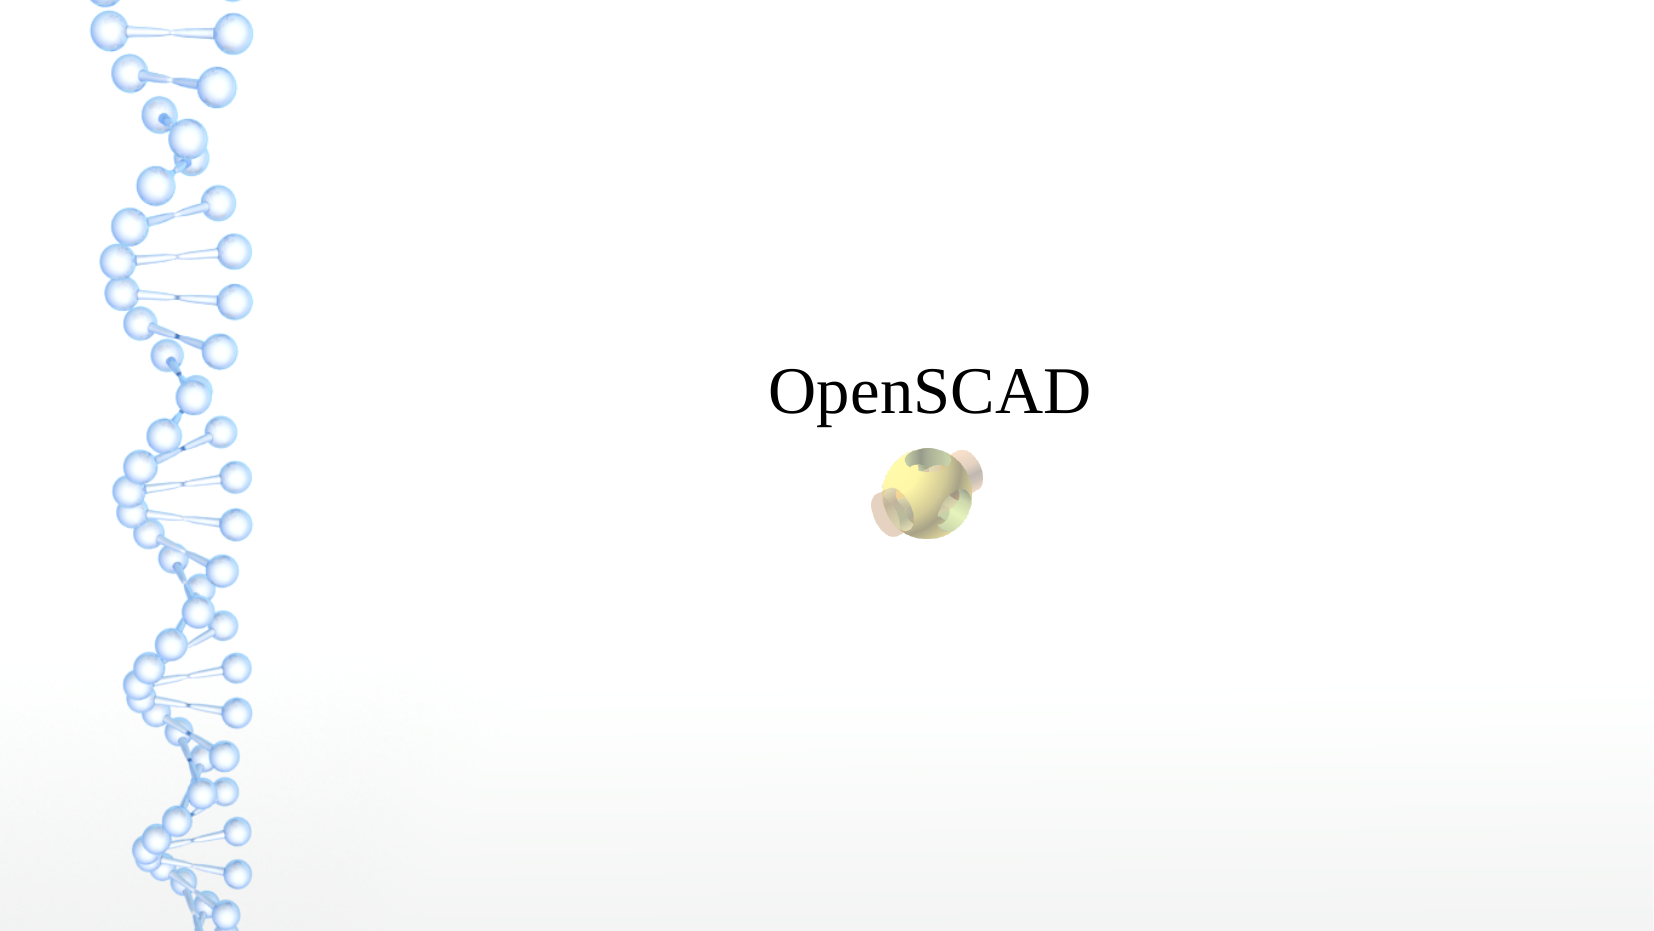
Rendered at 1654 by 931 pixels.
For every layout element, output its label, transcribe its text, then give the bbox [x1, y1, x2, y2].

subtitle OpenSCAD [265, 35, 1595, 748]
picture [0, 0, 1654, 931]
